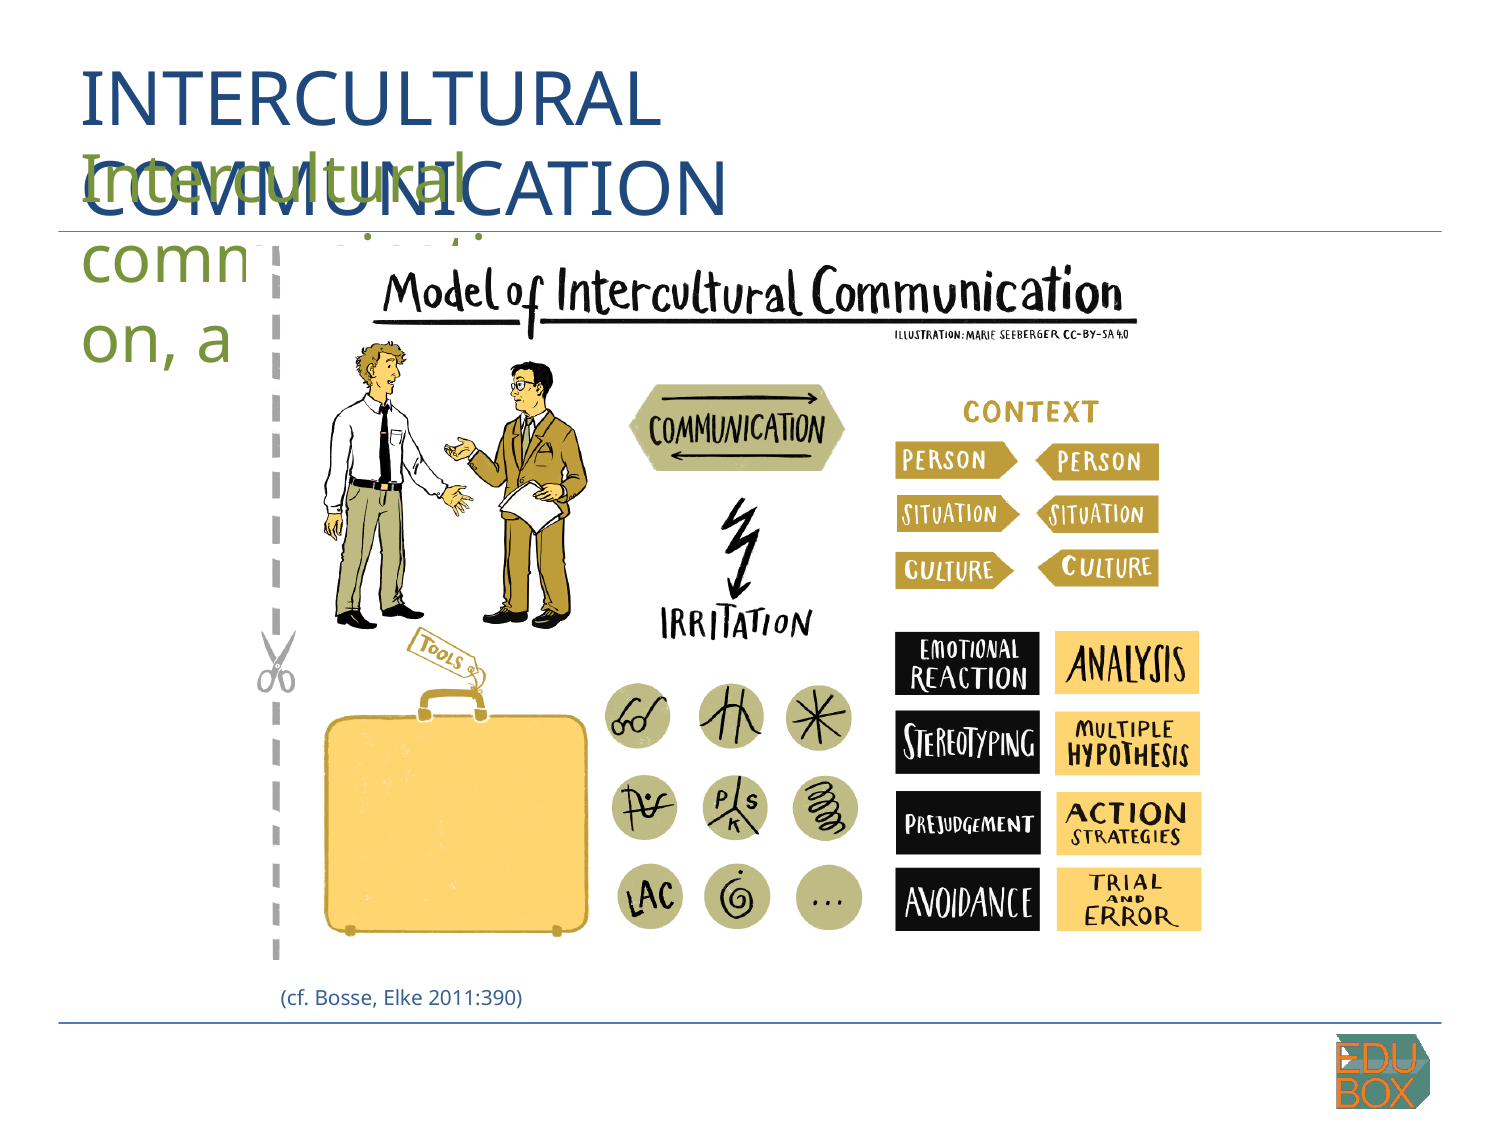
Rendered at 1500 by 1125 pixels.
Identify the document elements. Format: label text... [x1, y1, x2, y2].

picture [1328, 1028, 1437, 1114]
picture [246, 246, 1254, 960]
text_box (cf. Bosse, Elke 2011:390) [265, 976, 1122, 1018]
title INTERCULTURAL COMMUNICATION [64, 42, 1412, 153]
list Intercultural communication, a model [64, 127, 1280, 247]
